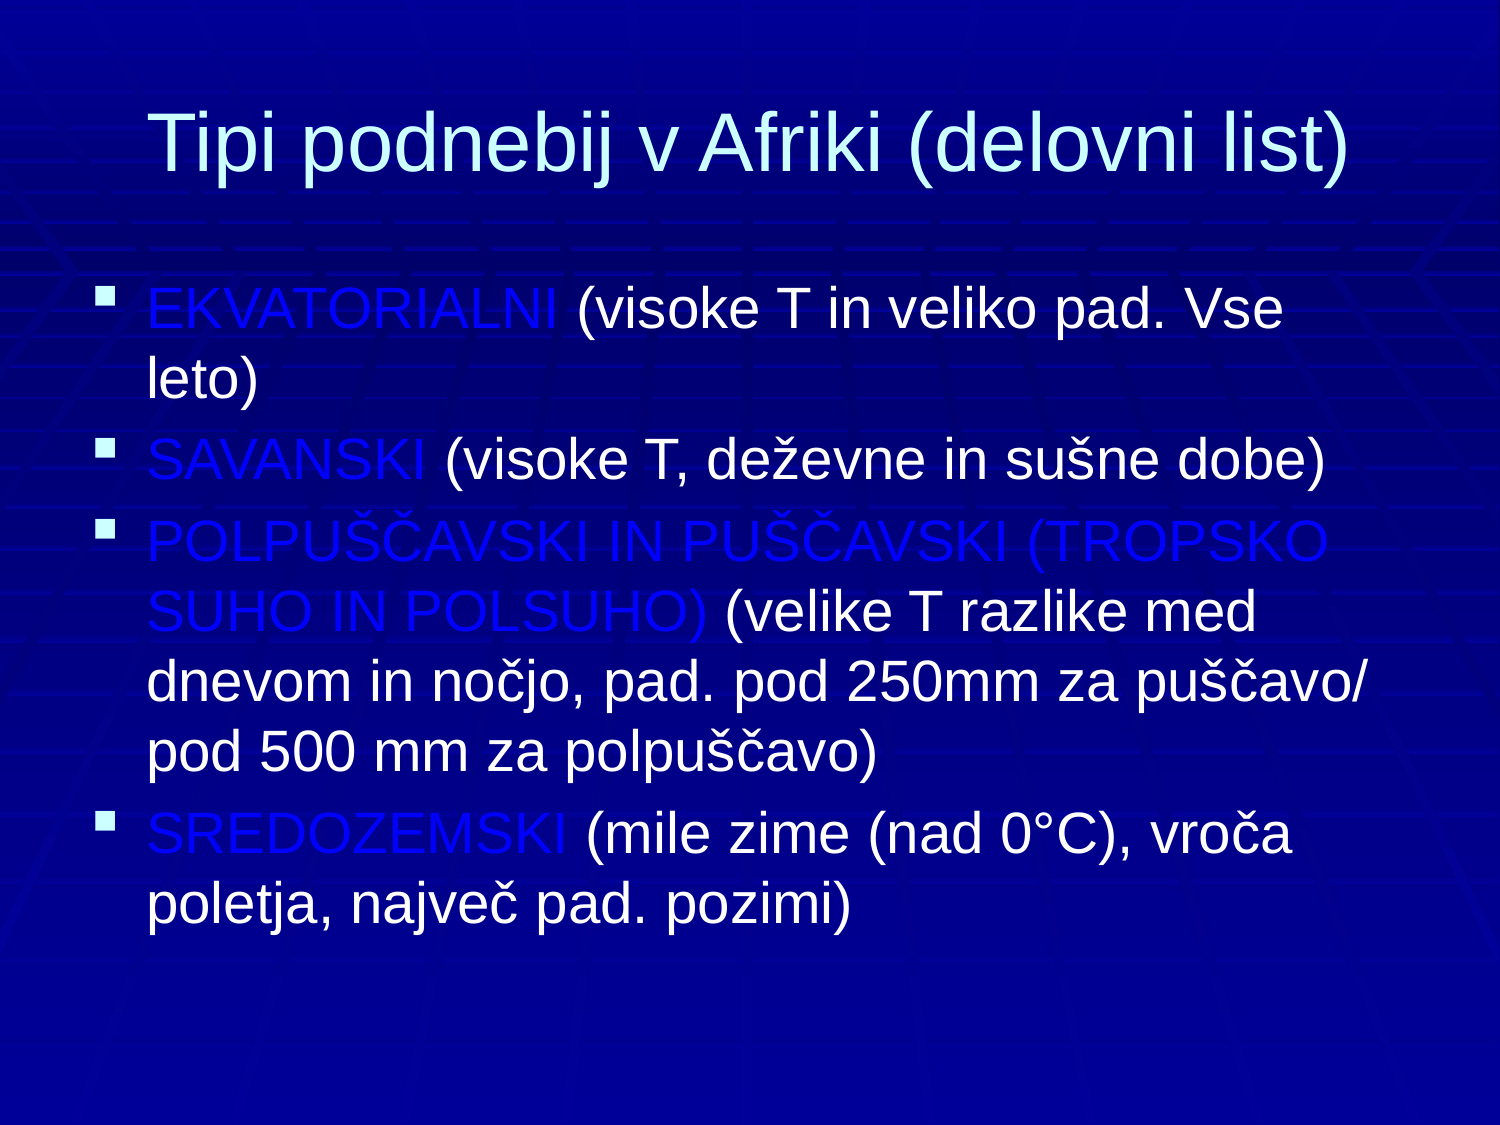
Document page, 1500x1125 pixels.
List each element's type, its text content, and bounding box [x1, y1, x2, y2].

title Tipi podnebij v Afriki (delovni list) [74, 44, 1425, 233]
list EKVATORIALNI (visoke T in veliko pad. Vse leto) SAVANSKI (visoke T, deževne in sušne dobe) POLPUŠČAVSKI IN PUŠČAVSKI (TROPSKO SUHO IN POLSUHO) (velike T razlike med dnevom in nočjo, pad. pod 250mm za puščavo/ pod 500 mm za polpuščavo) SREDOZEMSKI (mile zime (nad 0°C), vroča poletja, največ pad. pozimi) [74, 262, 1425, 1000]
